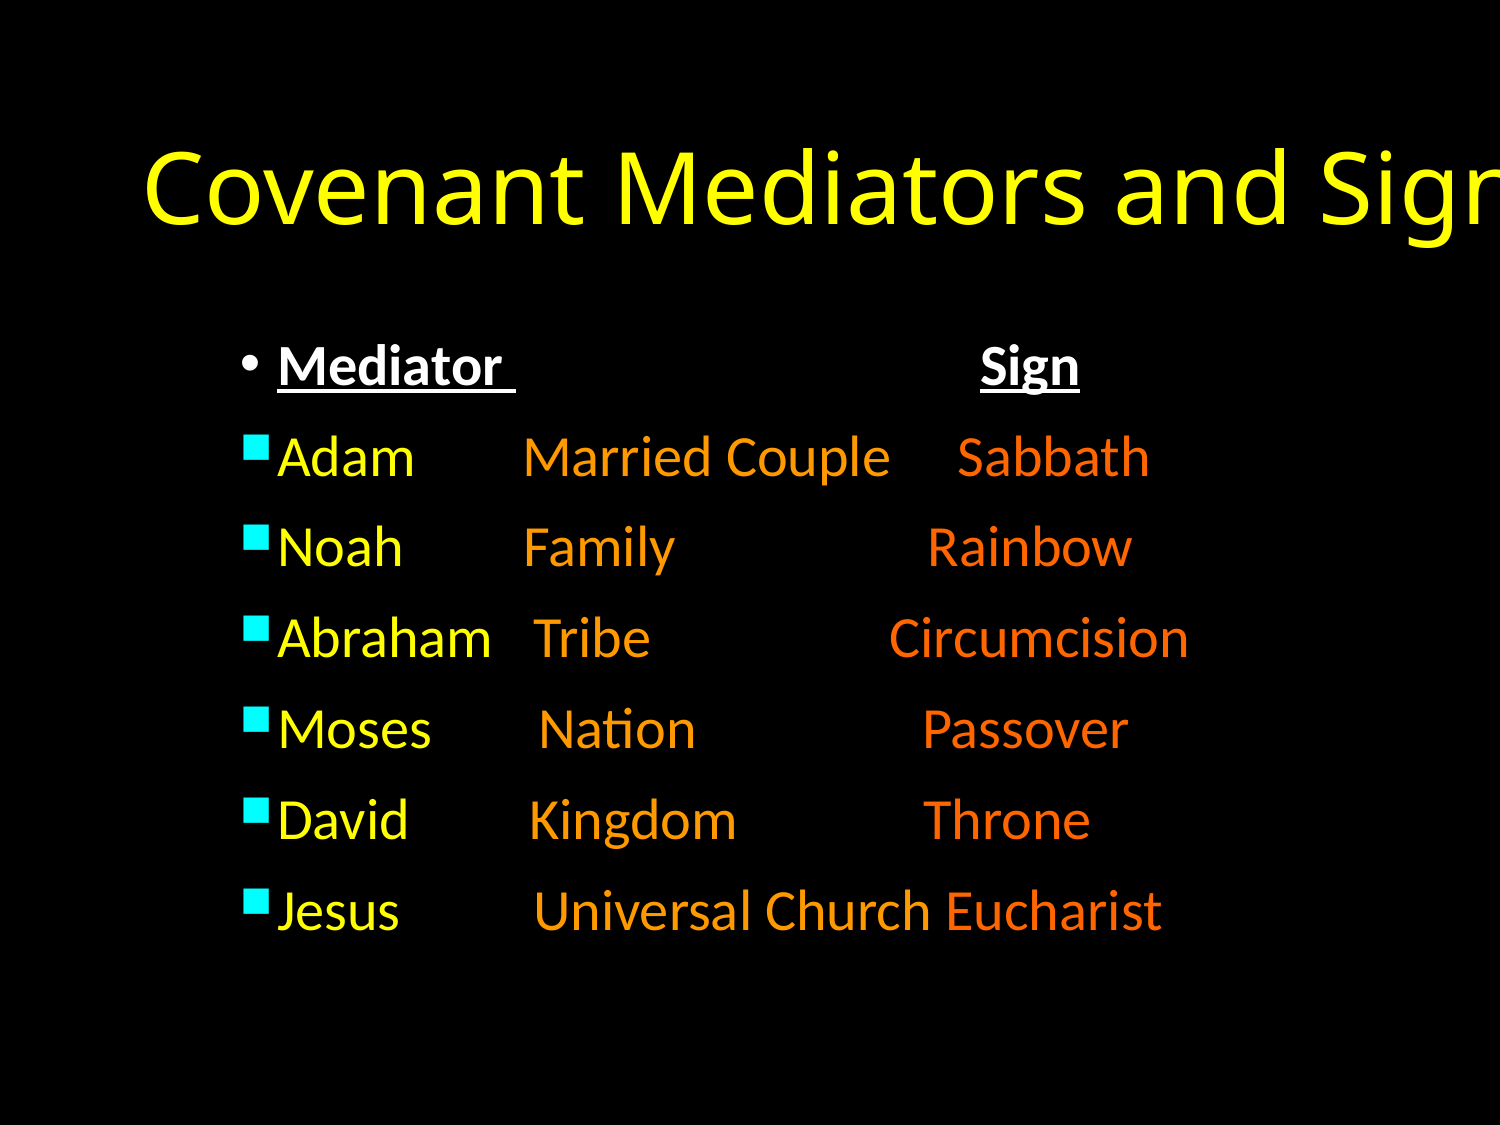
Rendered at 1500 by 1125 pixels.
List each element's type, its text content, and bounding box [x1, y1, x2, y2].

title Covenant Mediators and Signs [126, 91, 1402, 279]
list Mediator Sign Adam Married Couple Sabbath Noah Family Rainbow Abraham Tribe Circumcision Moses Nation Passover David Kingdom Throne Jesus Universal Church Eucharist [225, 319, 1500, 995]
